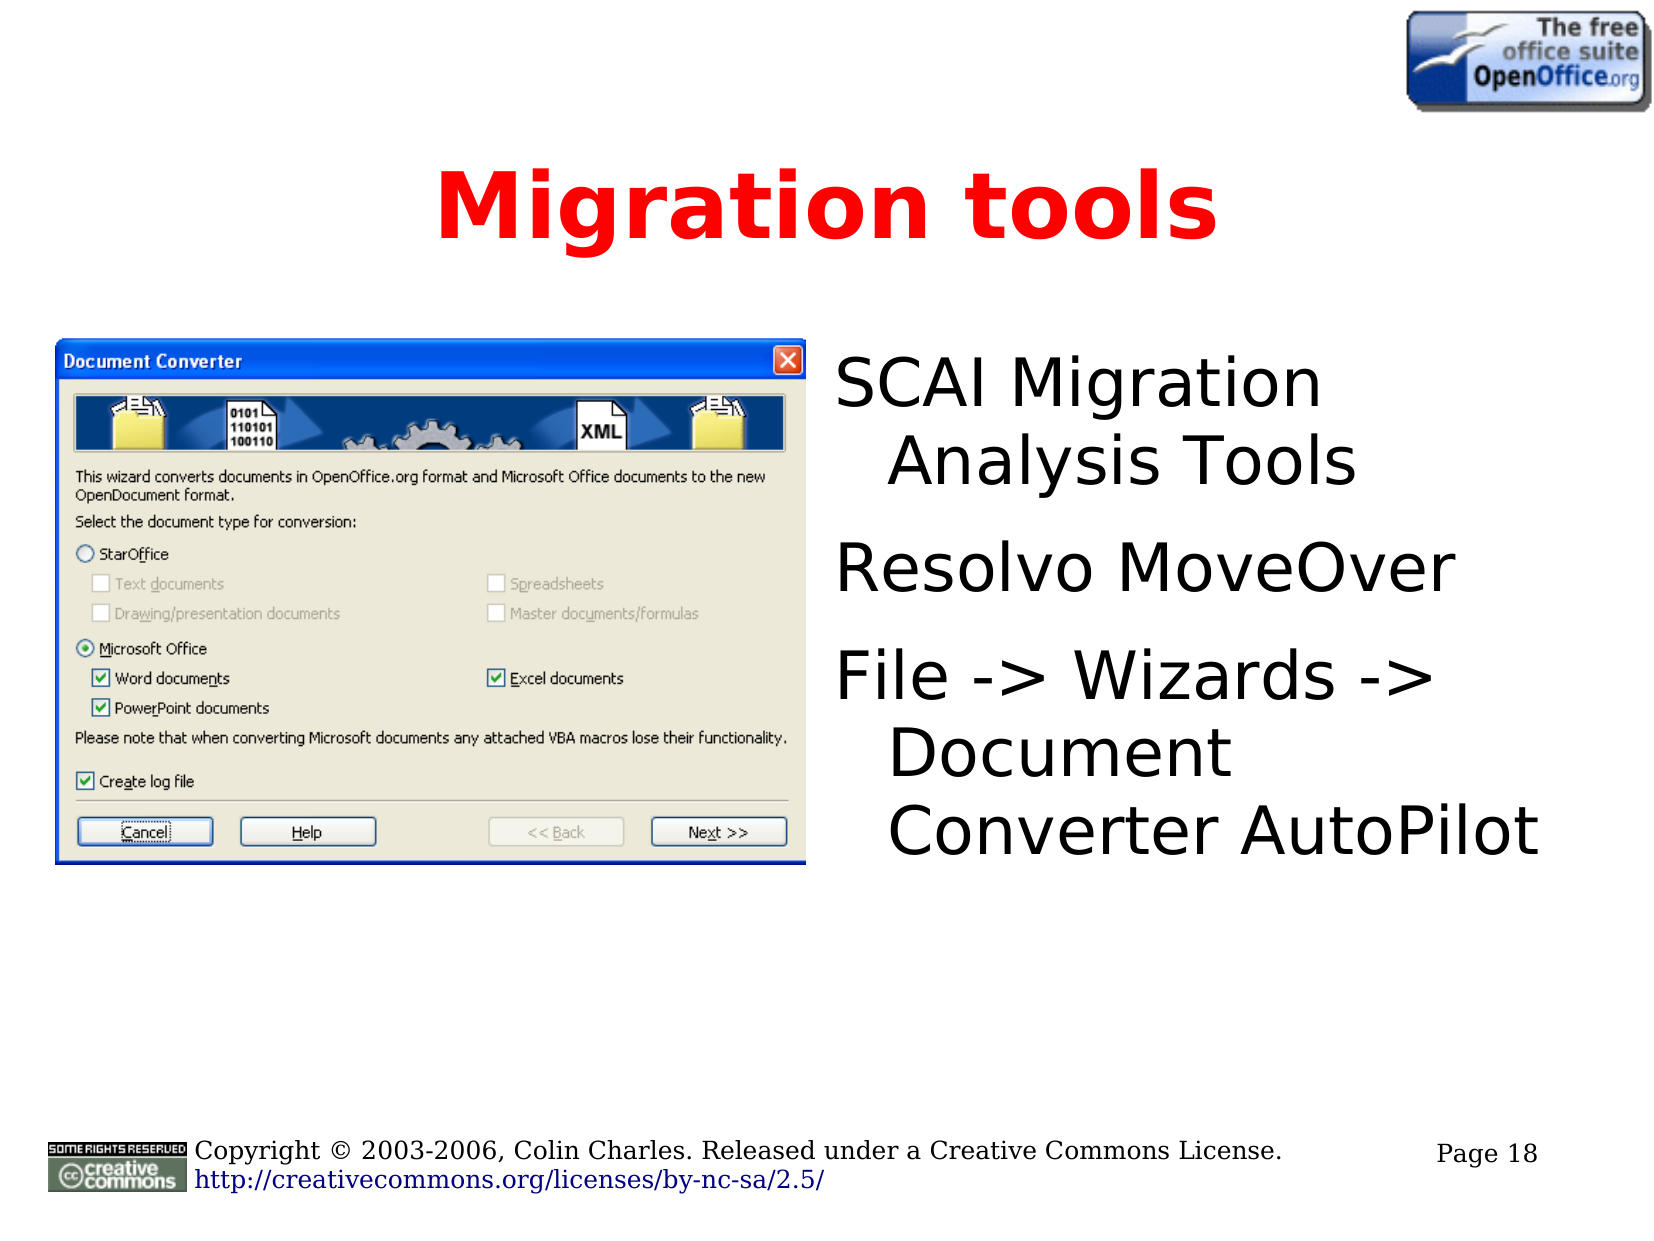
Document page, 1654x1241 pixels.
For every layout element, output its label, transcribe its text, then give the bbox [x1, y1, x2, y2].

list SCAI Migration Analysis Tools Resolvo MoveOver File -> Wizards -> Document Converter AutoPilot [816, 344, 1558, 1127]
picture [55, 337, 806, 865]
picture [1403, 0, 1654, 125]
title Migration tools [121, 102, 1534, 311]
picture [48, 1142, 187, 1192]
